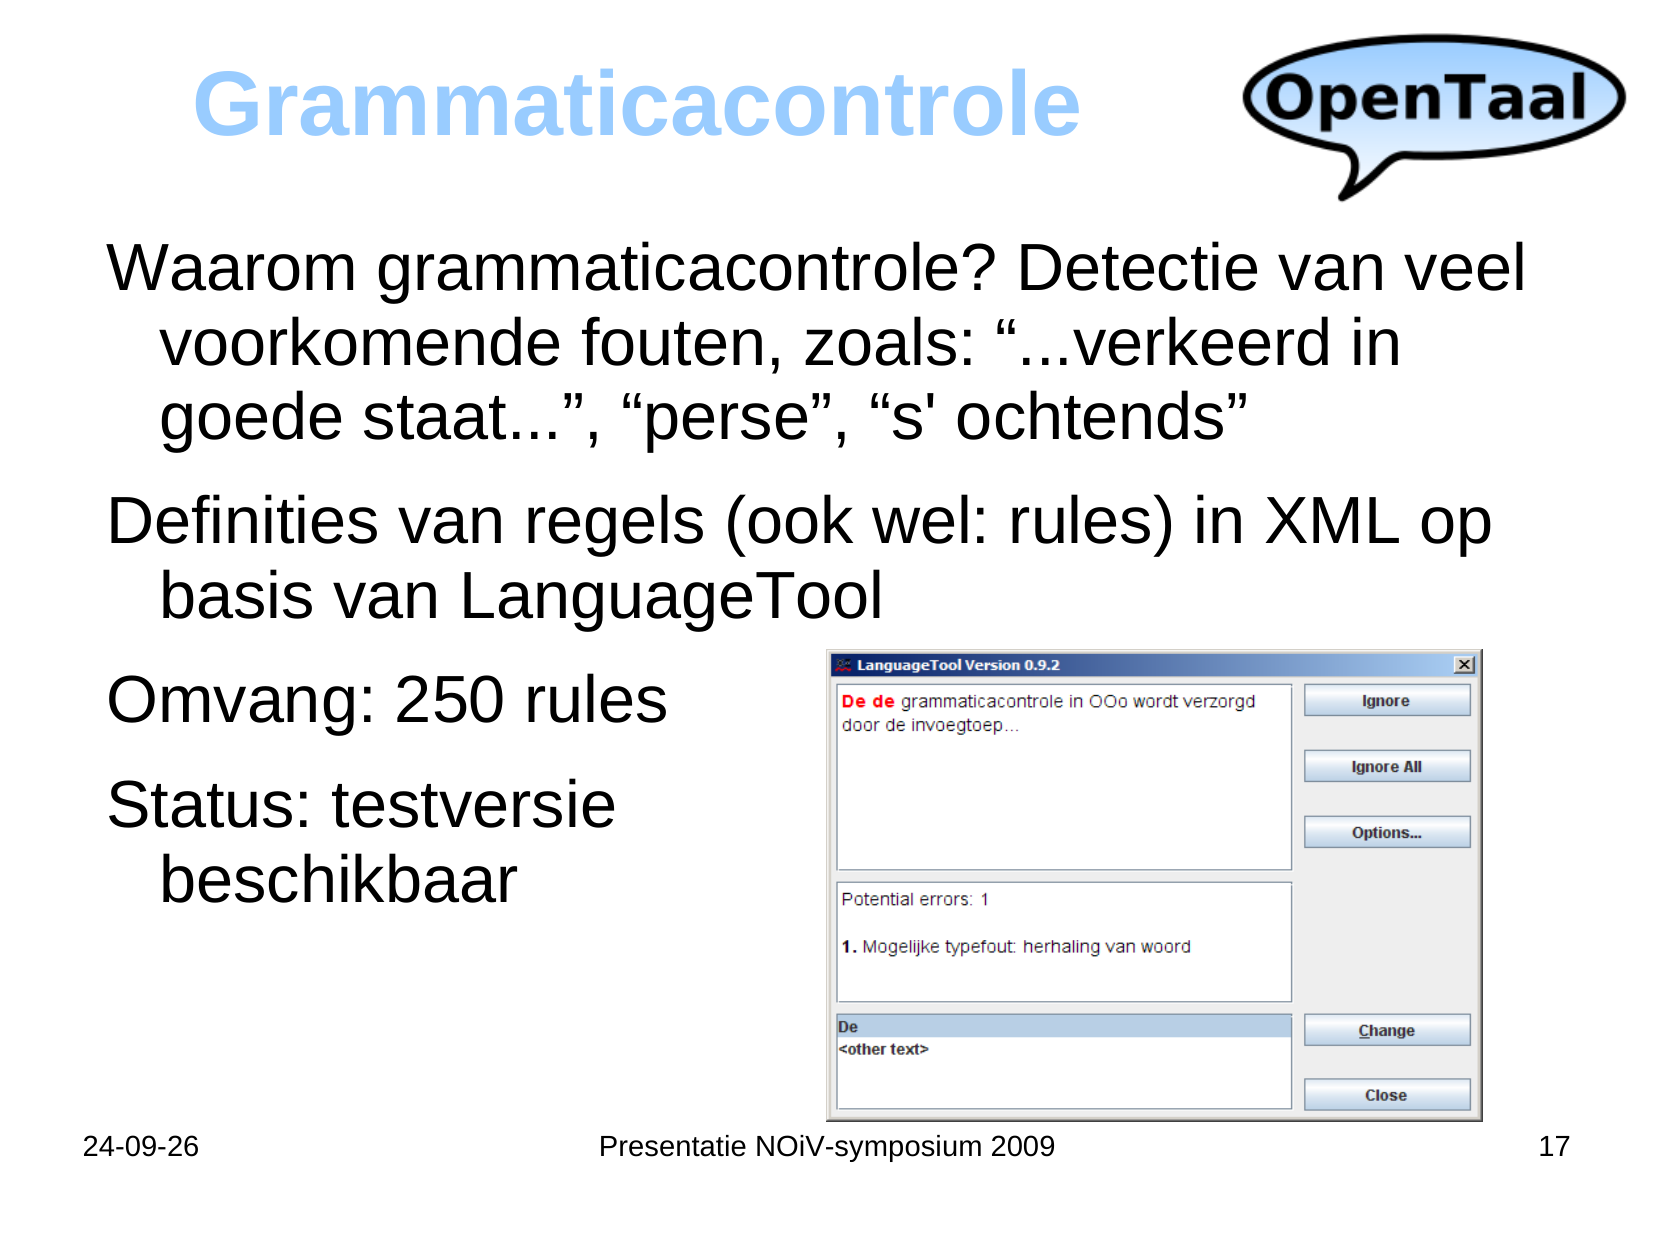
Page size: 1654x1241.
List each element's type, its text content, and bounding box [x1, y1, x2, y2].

title Grammaticacontrole [0, 0, 1382, 208]
list Waarom grammaticacontrole? Detectie van veel voorkomende fouten, zoals: “...verkeerd in goede staat...”, “perse”, “s' ochtends” Definities van regels (ook wel: rules) in XML op basis van LanguageTool Omvang: 250 rules Status: testversie beschikbaar [88, 229, 1577, 1034]
picture [826, 649, 1483, 1123]
picture [1382, 29, 1631, 206]
